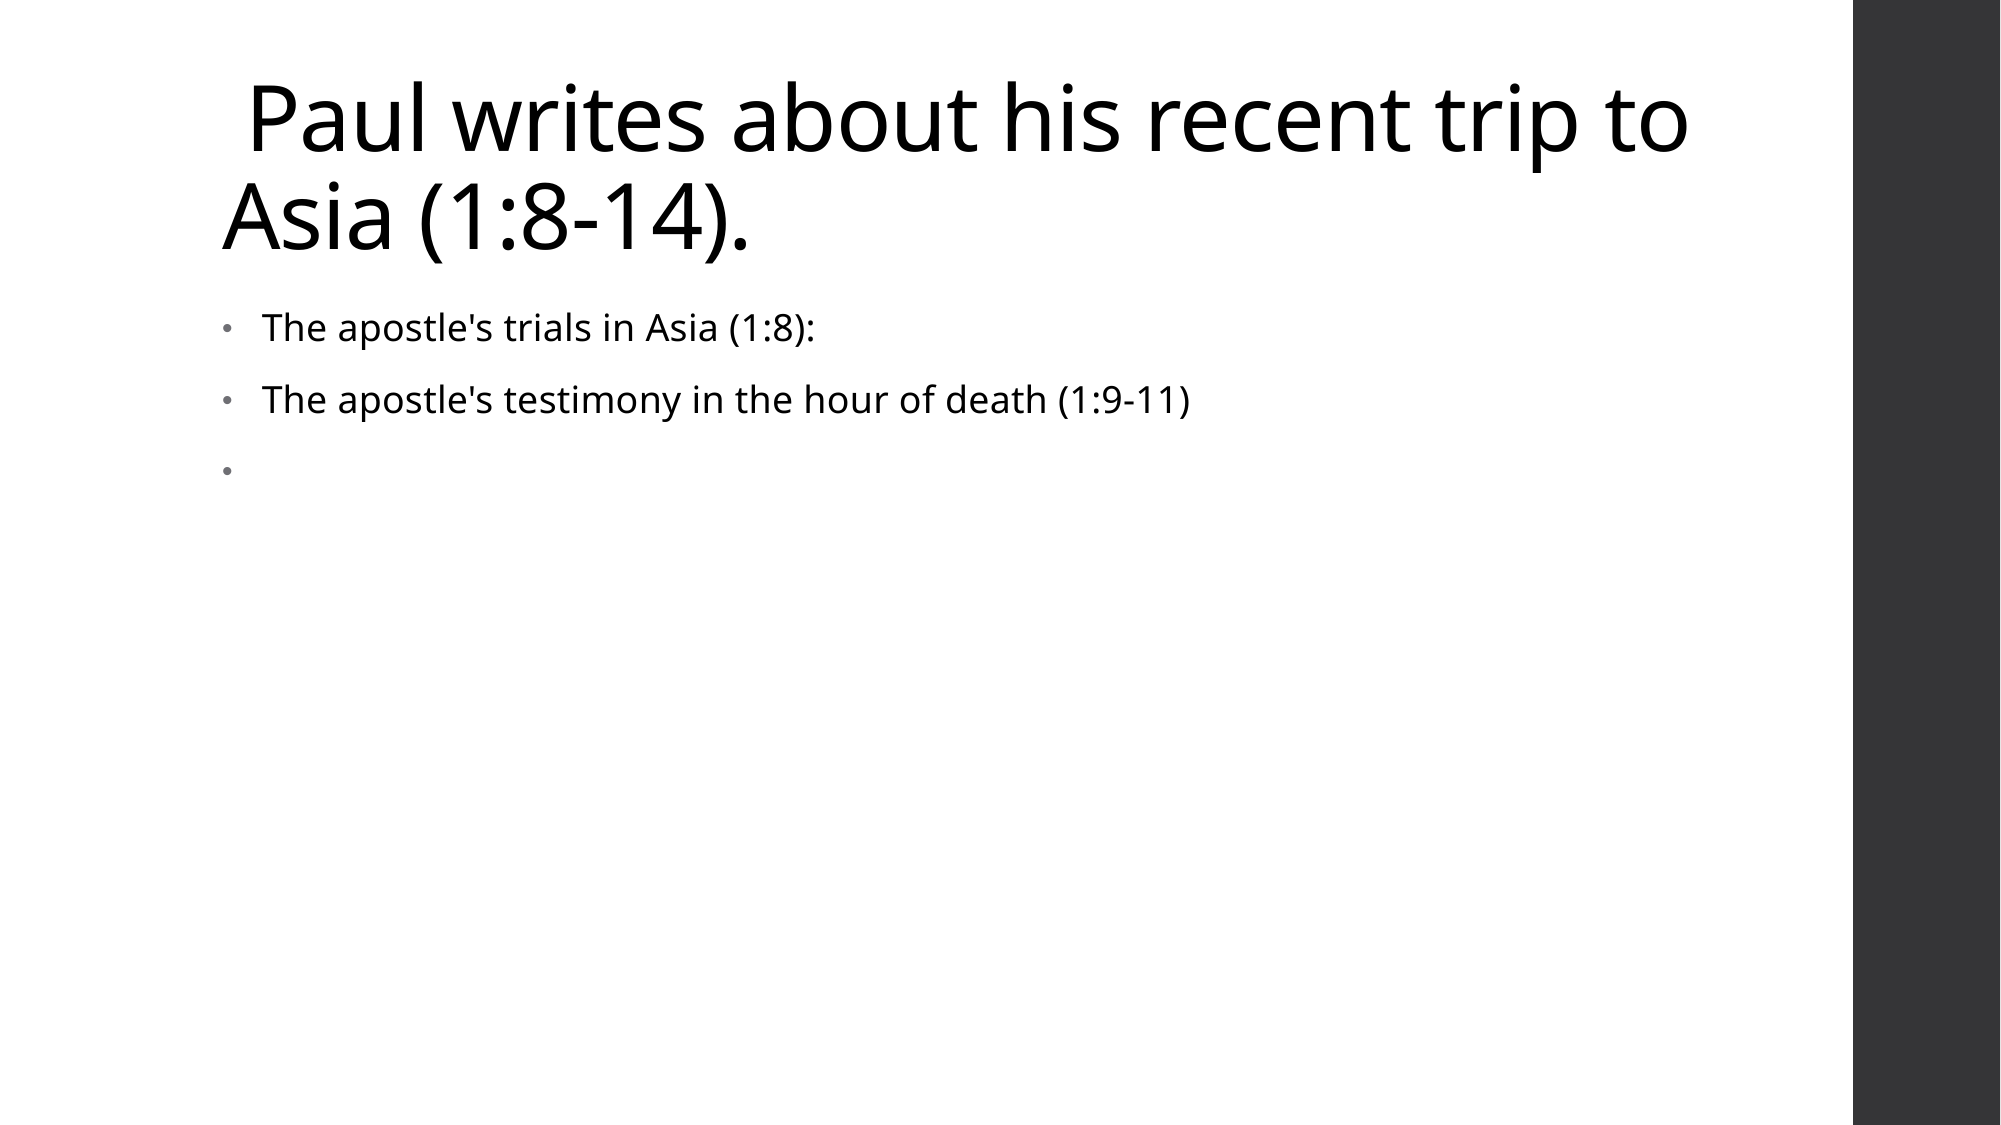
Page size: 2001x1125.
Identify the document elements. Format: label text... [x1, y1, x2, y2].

title Paul writes about his recent trip to Asia (1:8-14). [206, 60, 1797, 278]
list The apostle's trials in Asia (1:8): The apostle's testimony in the hour of death (1:9-11) [206, 299, 1617, 1014]
